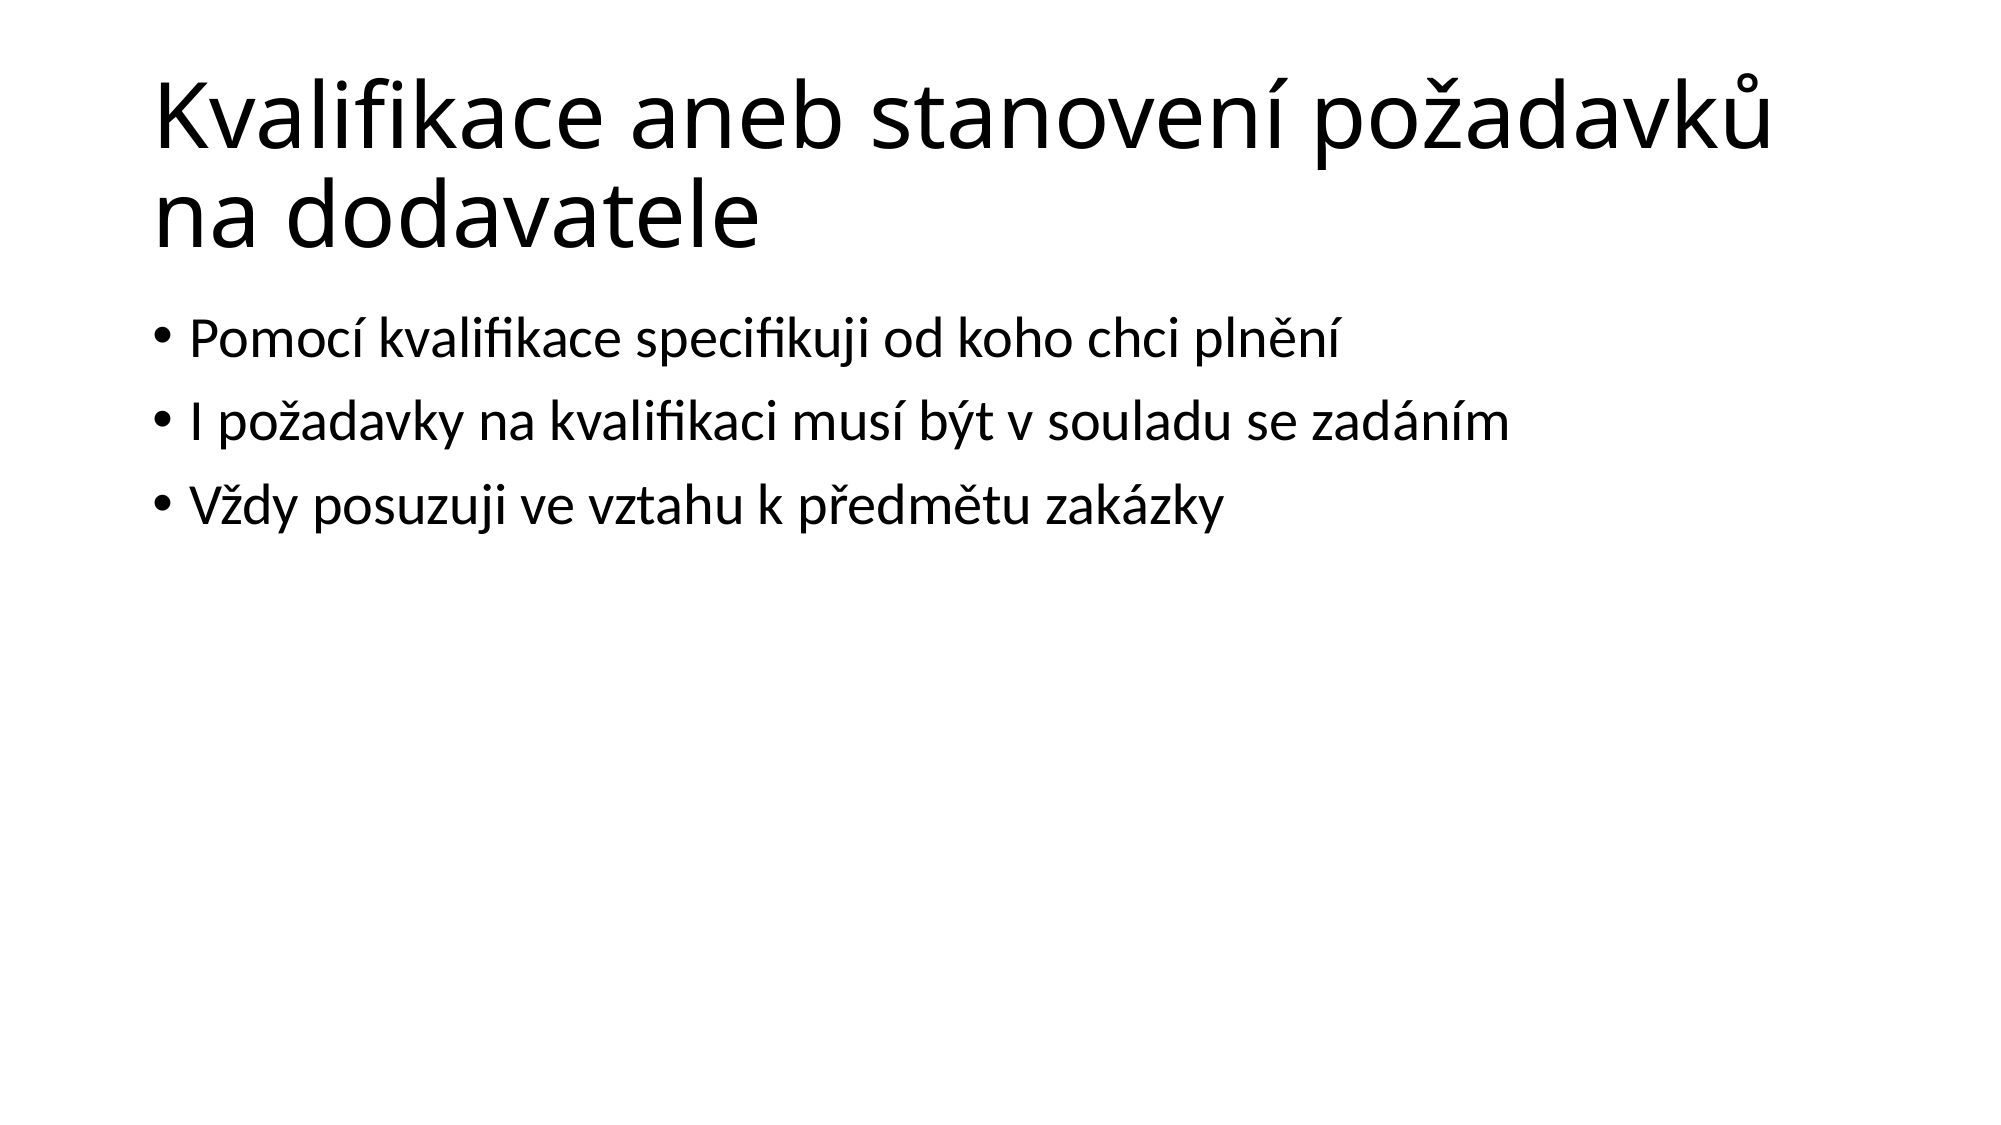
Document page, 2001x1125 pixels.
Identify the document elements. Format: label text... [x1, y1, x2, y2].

title Kvalifikace aneb stanovení požadavků na dodavatele [137, 59, 1863, 278]
list Pomocí kvalifikace specifikuji od koho chci plnění I požadavky na kvalifikaci musí být v souladu se zadáním Vždy posuzuji ve vztahu k předmětu zakázky [137, 299, 1863, 1014]
